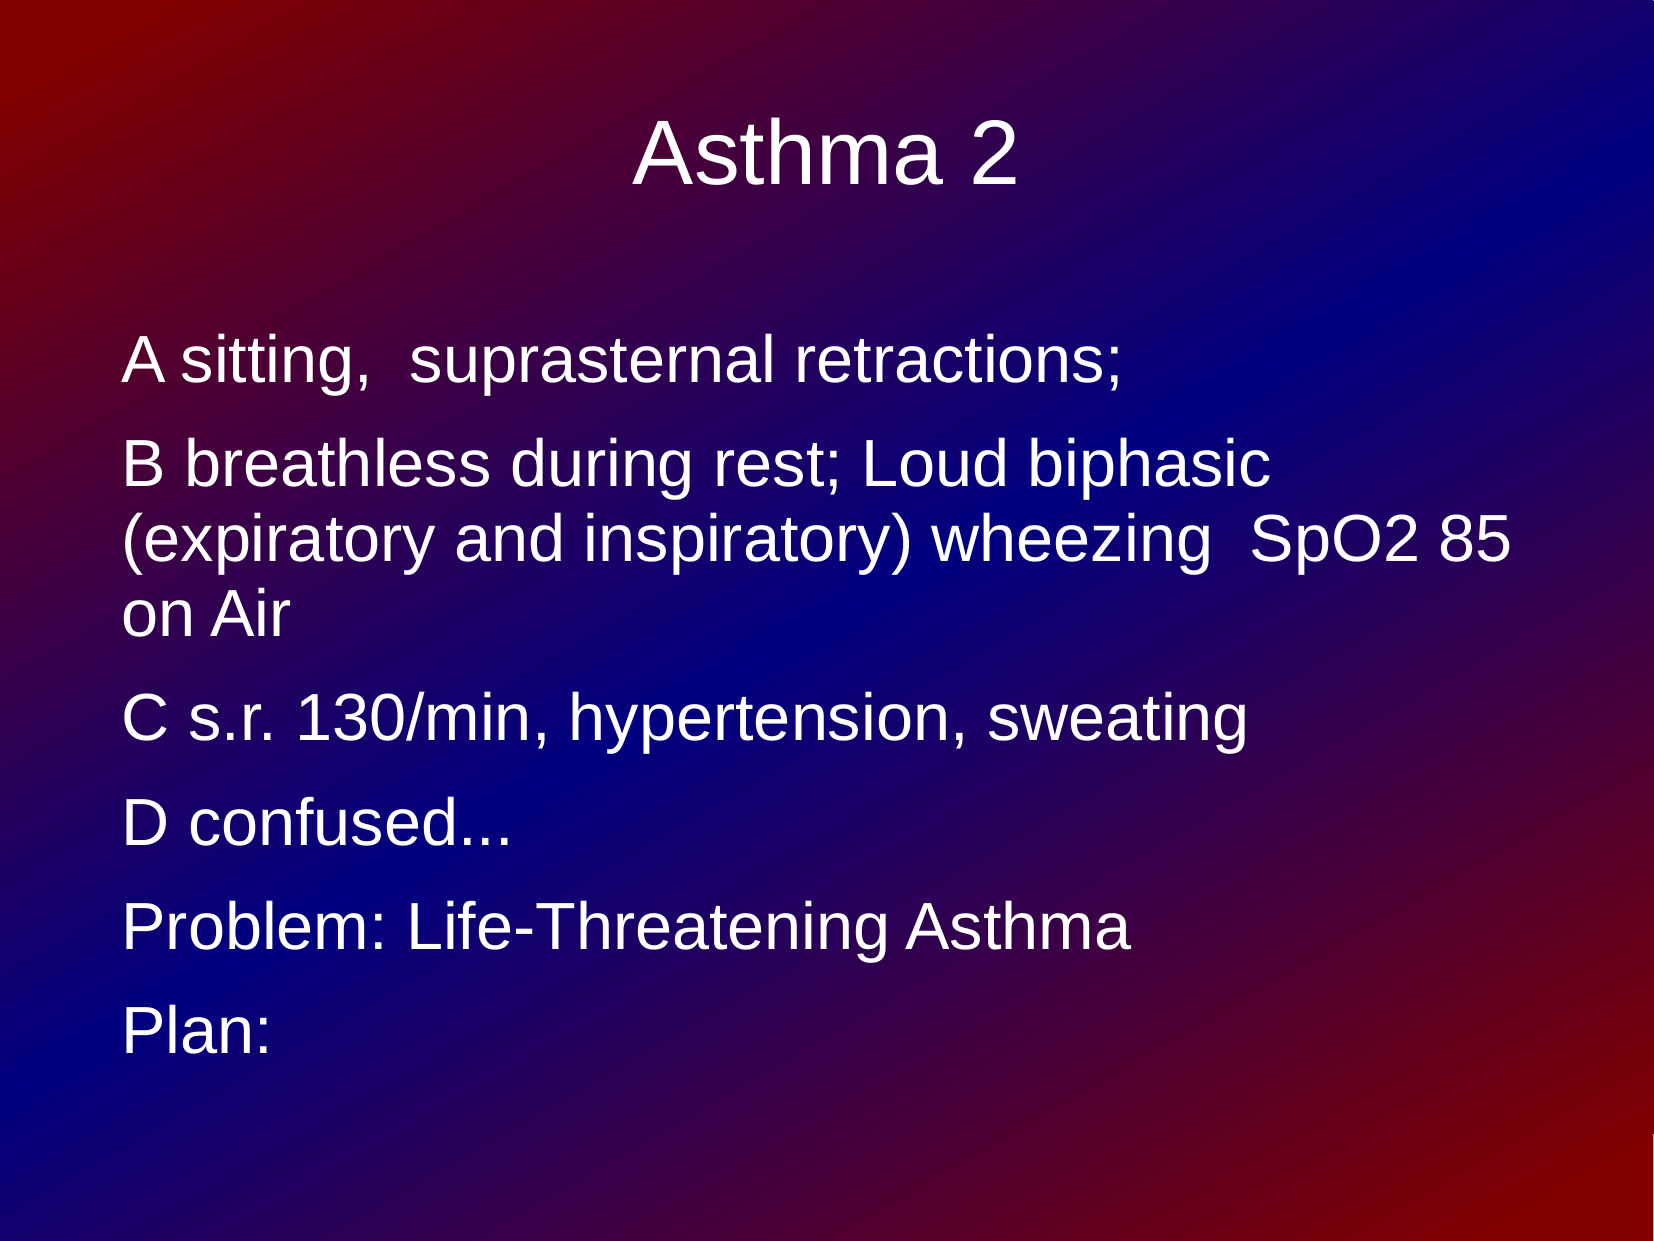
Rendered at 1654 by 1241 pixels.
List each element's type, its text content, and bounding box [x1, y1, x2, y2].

title Asthma 2 [82, 49, 1571, 257]
list A sitting, suprasternal retractions; B breathless during rest; Loud biphasic (expiratory and inspiratory) wheezing SpO2 85 on Air C s.r. 130/min, hypertension, sweating D confused... Problem: Life-Threatening Asthma Plan: [121, 322, 1561, 1133]
